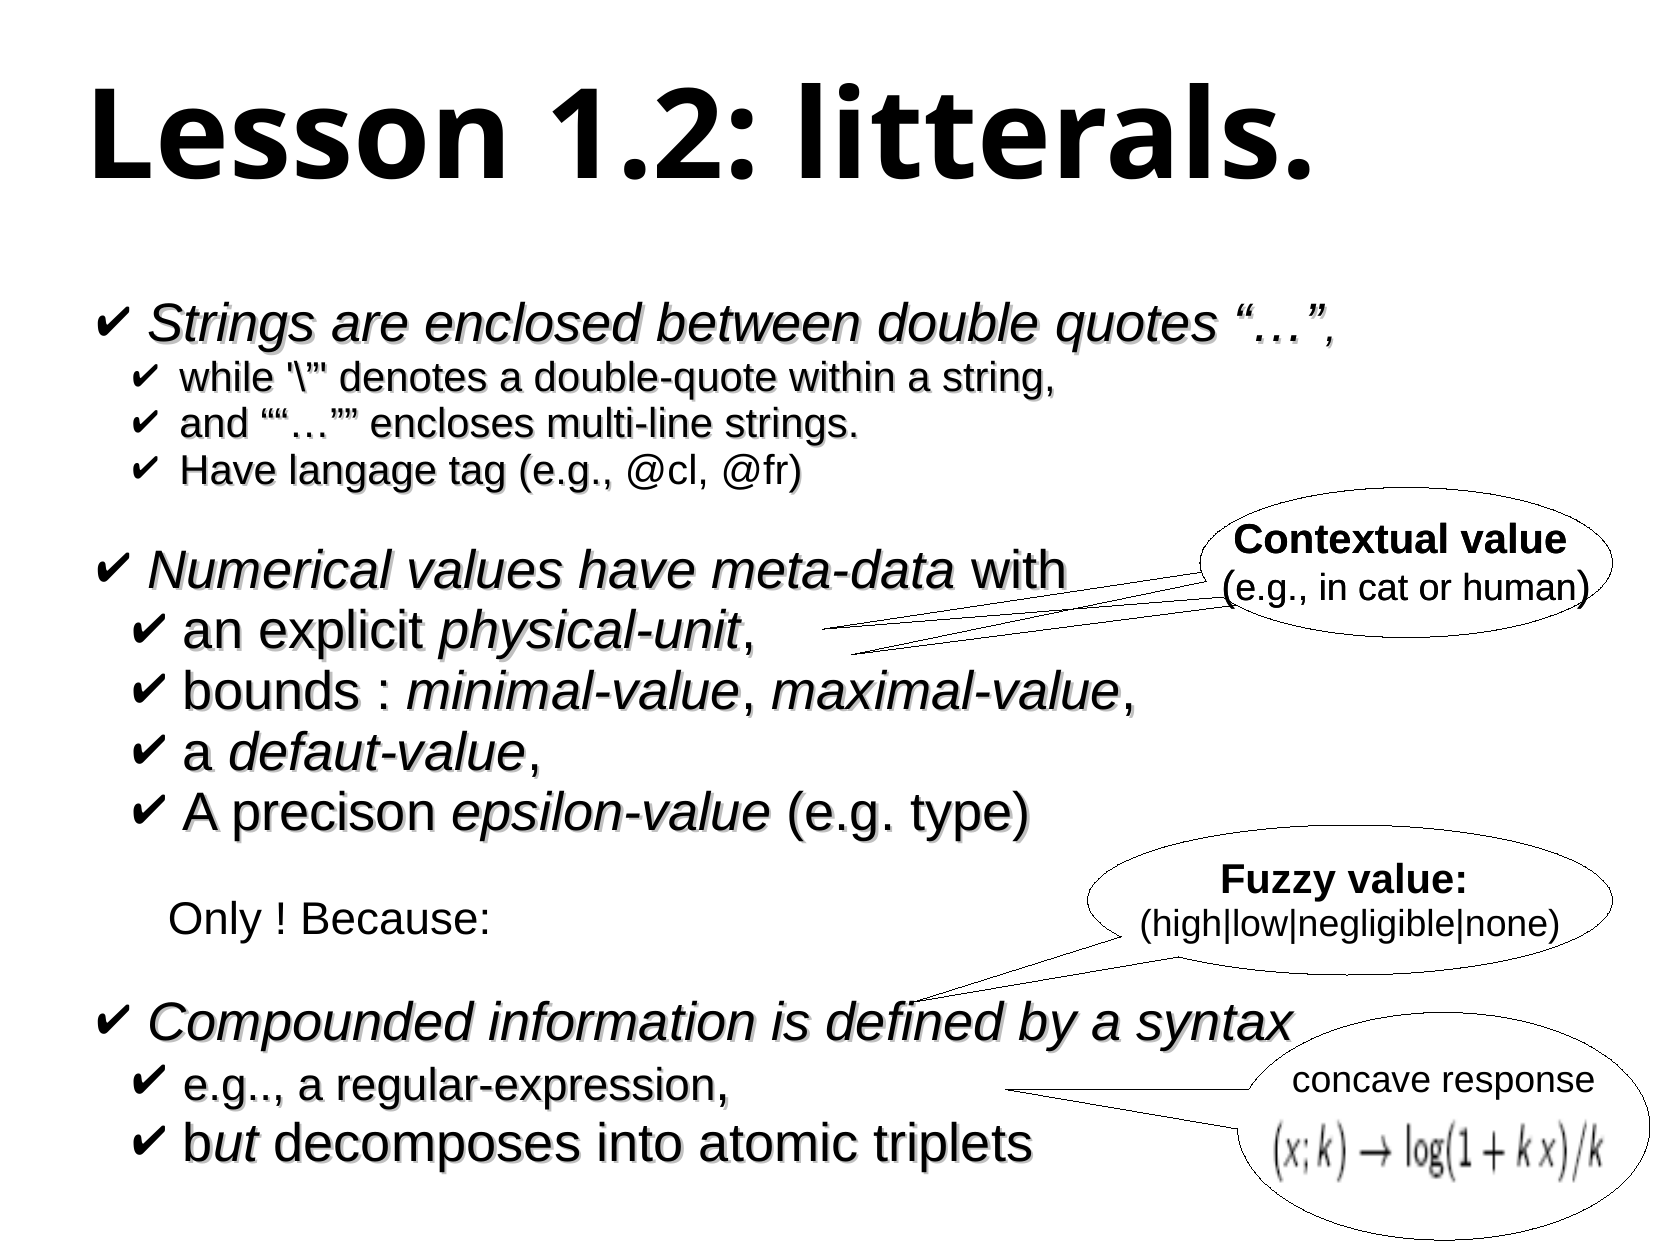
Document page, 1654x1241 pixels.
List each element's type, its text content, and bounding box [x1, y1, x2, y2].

picture [1593, 1193, 1613, 1206]
text_box Strings are enclosed between double quotes “…”, while '\”' denotes a double-quote within a string, and ““…”” encloses multi-line strings. Have langage tag (e.g., @cl, @fr) Numerical values have meta-data with an explicit physical-unit, bounds : minimal-value, maximal-value, a defaut-value, A precison epsilon-value (e.g. type) Only ! Because: Compounded information is defined by a syntax e.g.., a regular-expression, but decomposes into atomic triplets [46, 225, 1387, 1183]
text_box Lesson 1.2: litterals. [37, 37, 1538, 245]
text_box Contextual value (e.g., in cat or human) [851, 598, 1229, 655]
text_box Fuzzy value: (high|low|negligible|none) [913, 825, 1613, 1003]
text_box Contextual value (e.g., in cat or human) [822, 487, 1613, 638]
picture [1262, 1182, 1294, 1206]
text_box concave response [1005, 1012, 1650, 1241]
